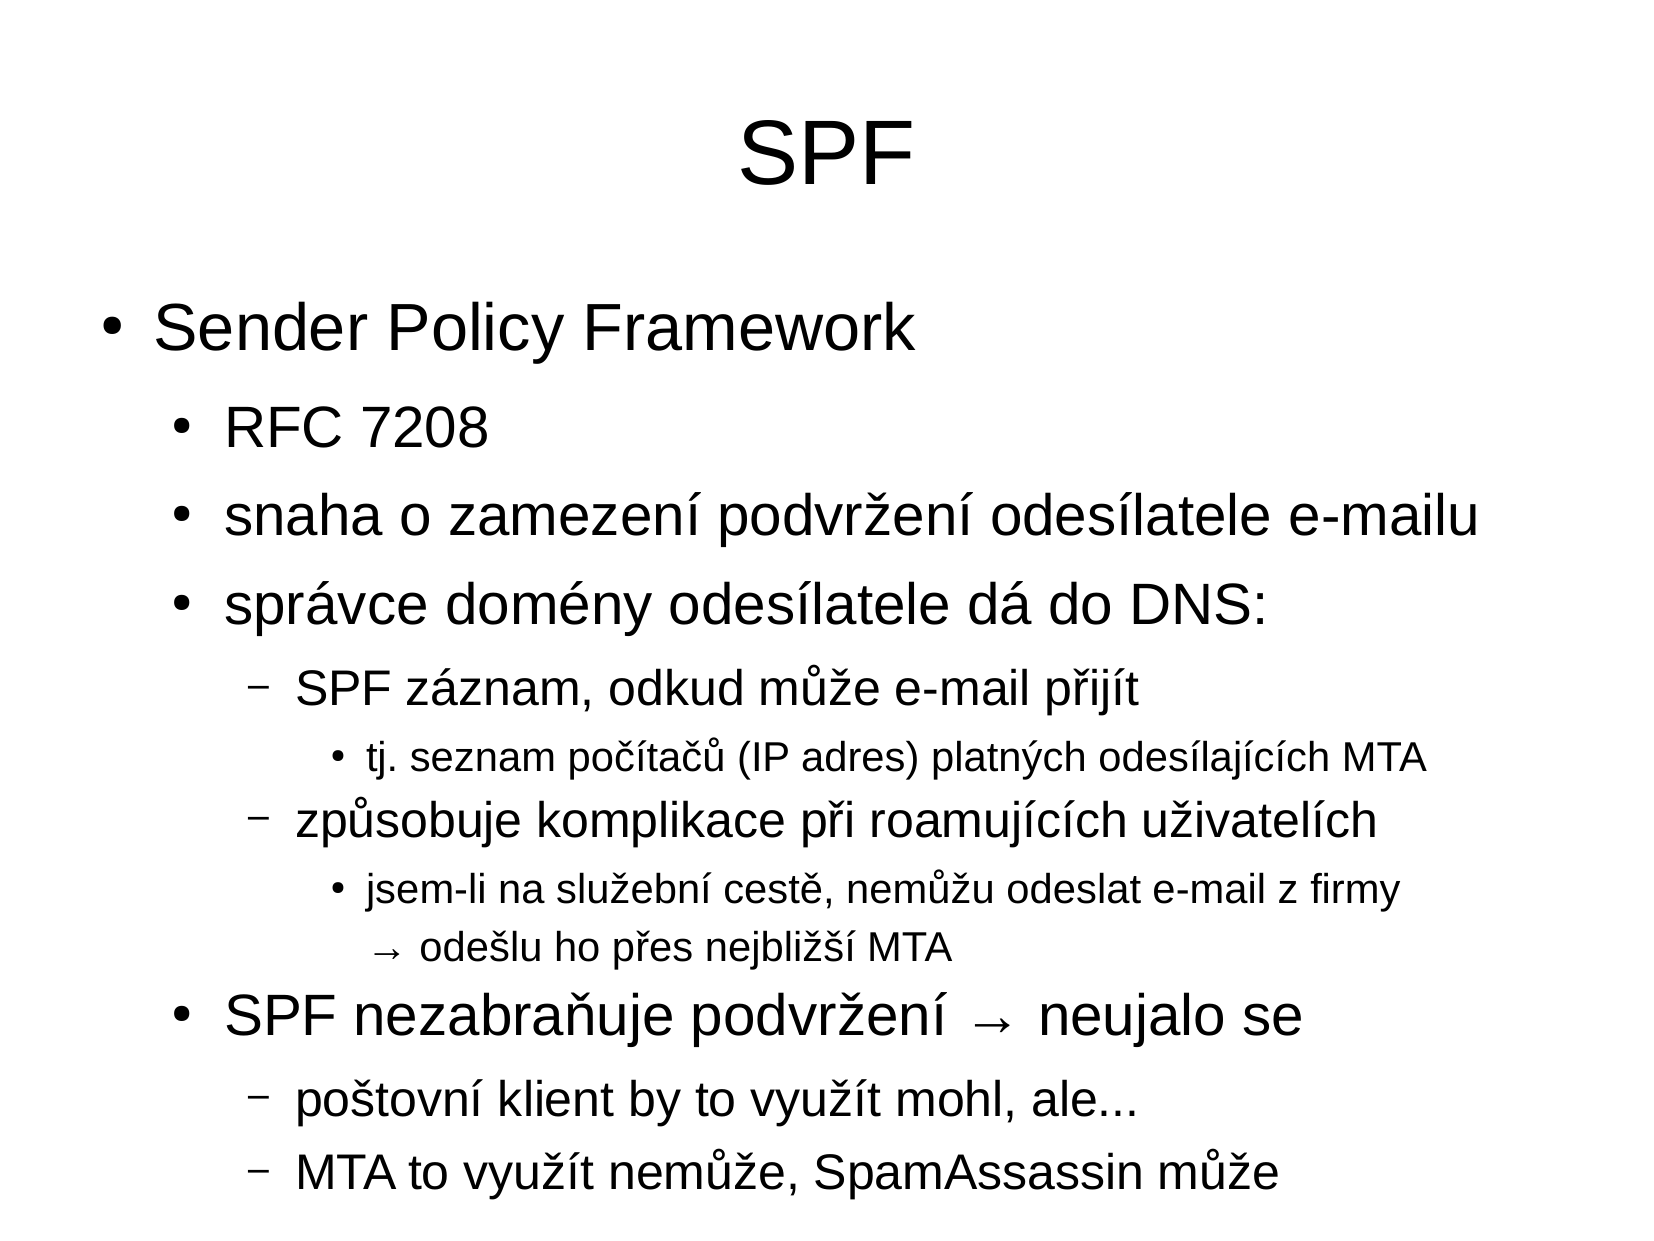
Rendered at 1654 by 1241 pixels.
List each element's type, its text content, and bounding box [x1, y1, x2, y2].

list Sender Policy Framework RFC 7208 snaha o zamezení podvržení odesílatele e-mailu správce domény odesílatele dá do DNS: SPF záznam, odkud může e-mail přijít tj. seznam počítačů (IP adres) platných odesílajících MTA způsobuje komplikace při roamujících uživatelích jsem-li na služební cestě, nemůžu odeslat e-mail z firmy → odešlu ho přes nejbližší MTA SPF nezabraňuje podvržení → neujalo se poštovní klient by to využít mohl, ale... MTA to využít nemůže, SpamAssassin může [82, 290, 1571, 1201]
title SPF [82, 49, 1571, 257]
